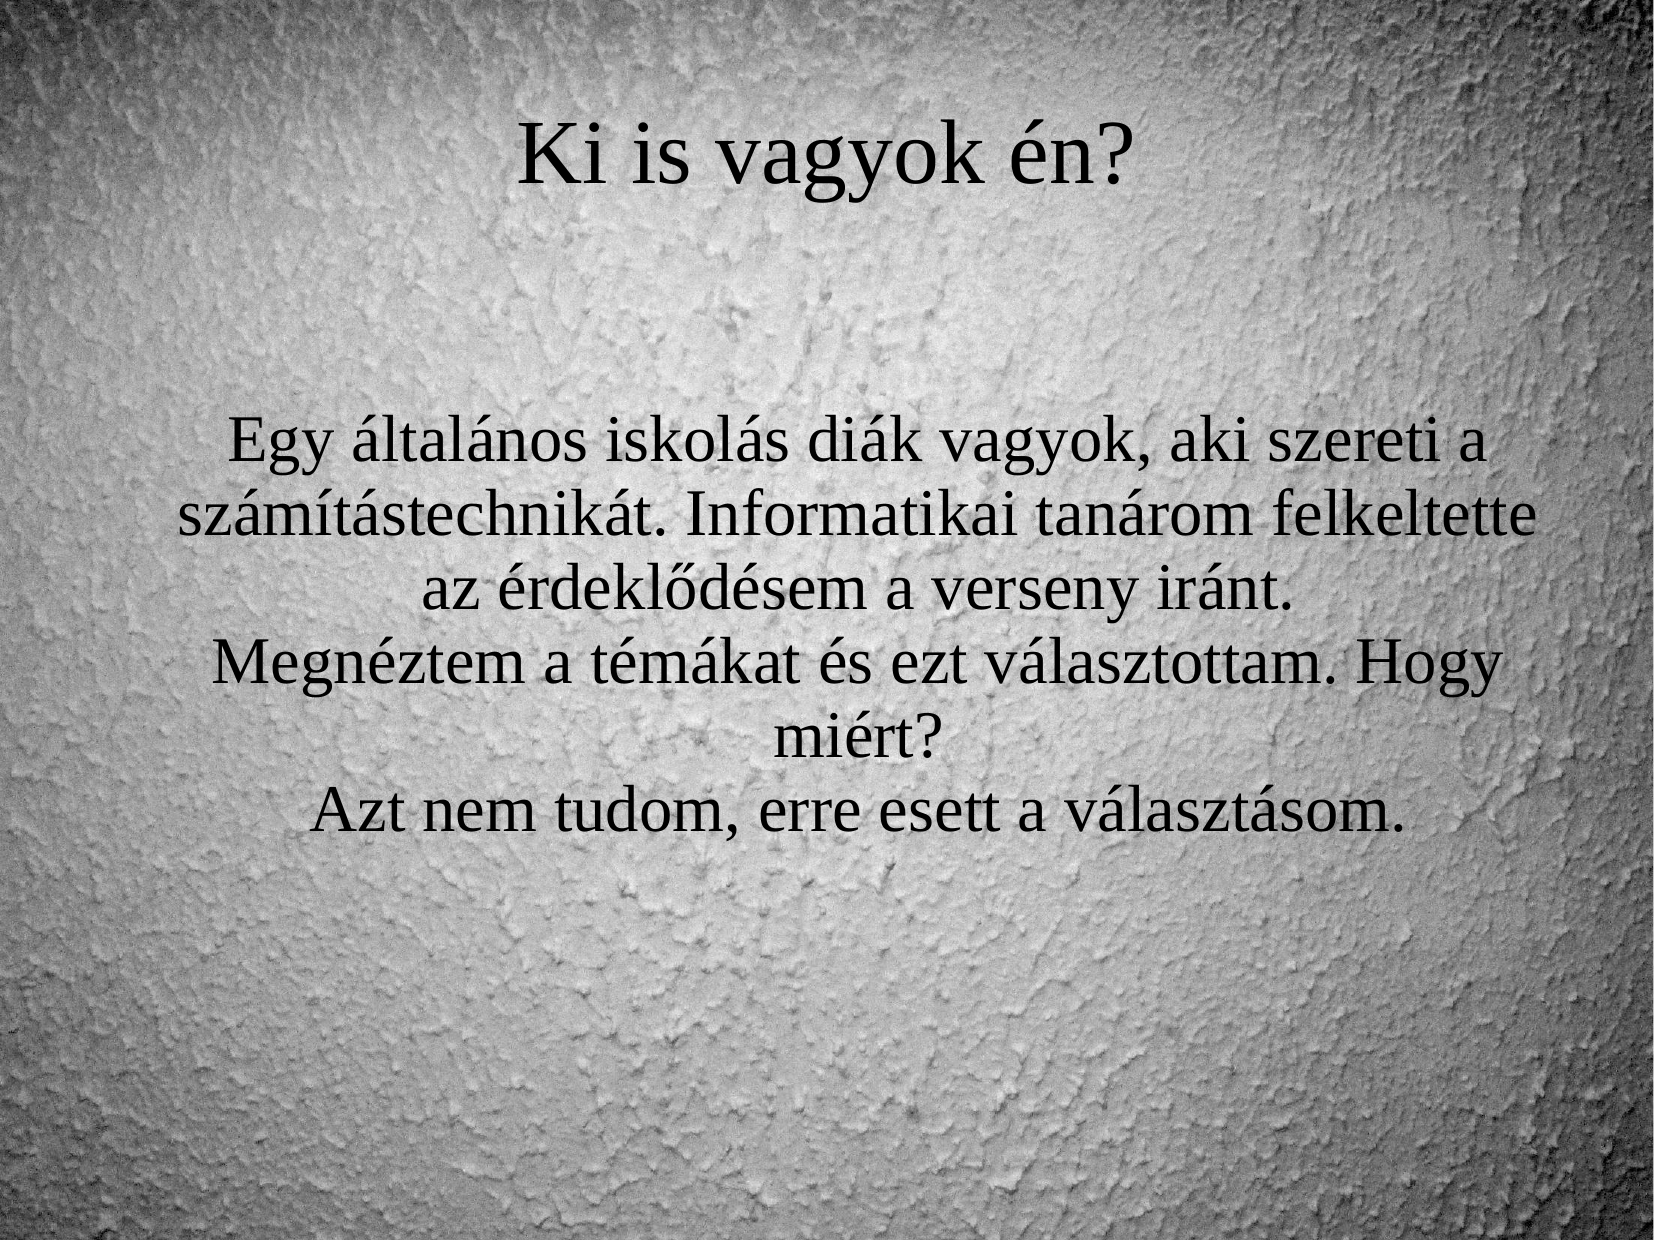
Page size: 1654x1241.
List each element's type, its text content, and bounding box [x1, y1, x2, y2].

picture [0, 0, 1654, 1240]
title Ki is vagyok én? [82, 49, 1571, 257]
list Egy általános iskolás diák vagyok, aki szereti a számítástechnikát. Informatikai tanárom felkeltette az érdeklődésem a verseny iránt. Megnéztem a témákat és ezt választottam. Hogy miért? Azt nem tudom, erre esett a választásom. [79, 401, 1568, 1122]
